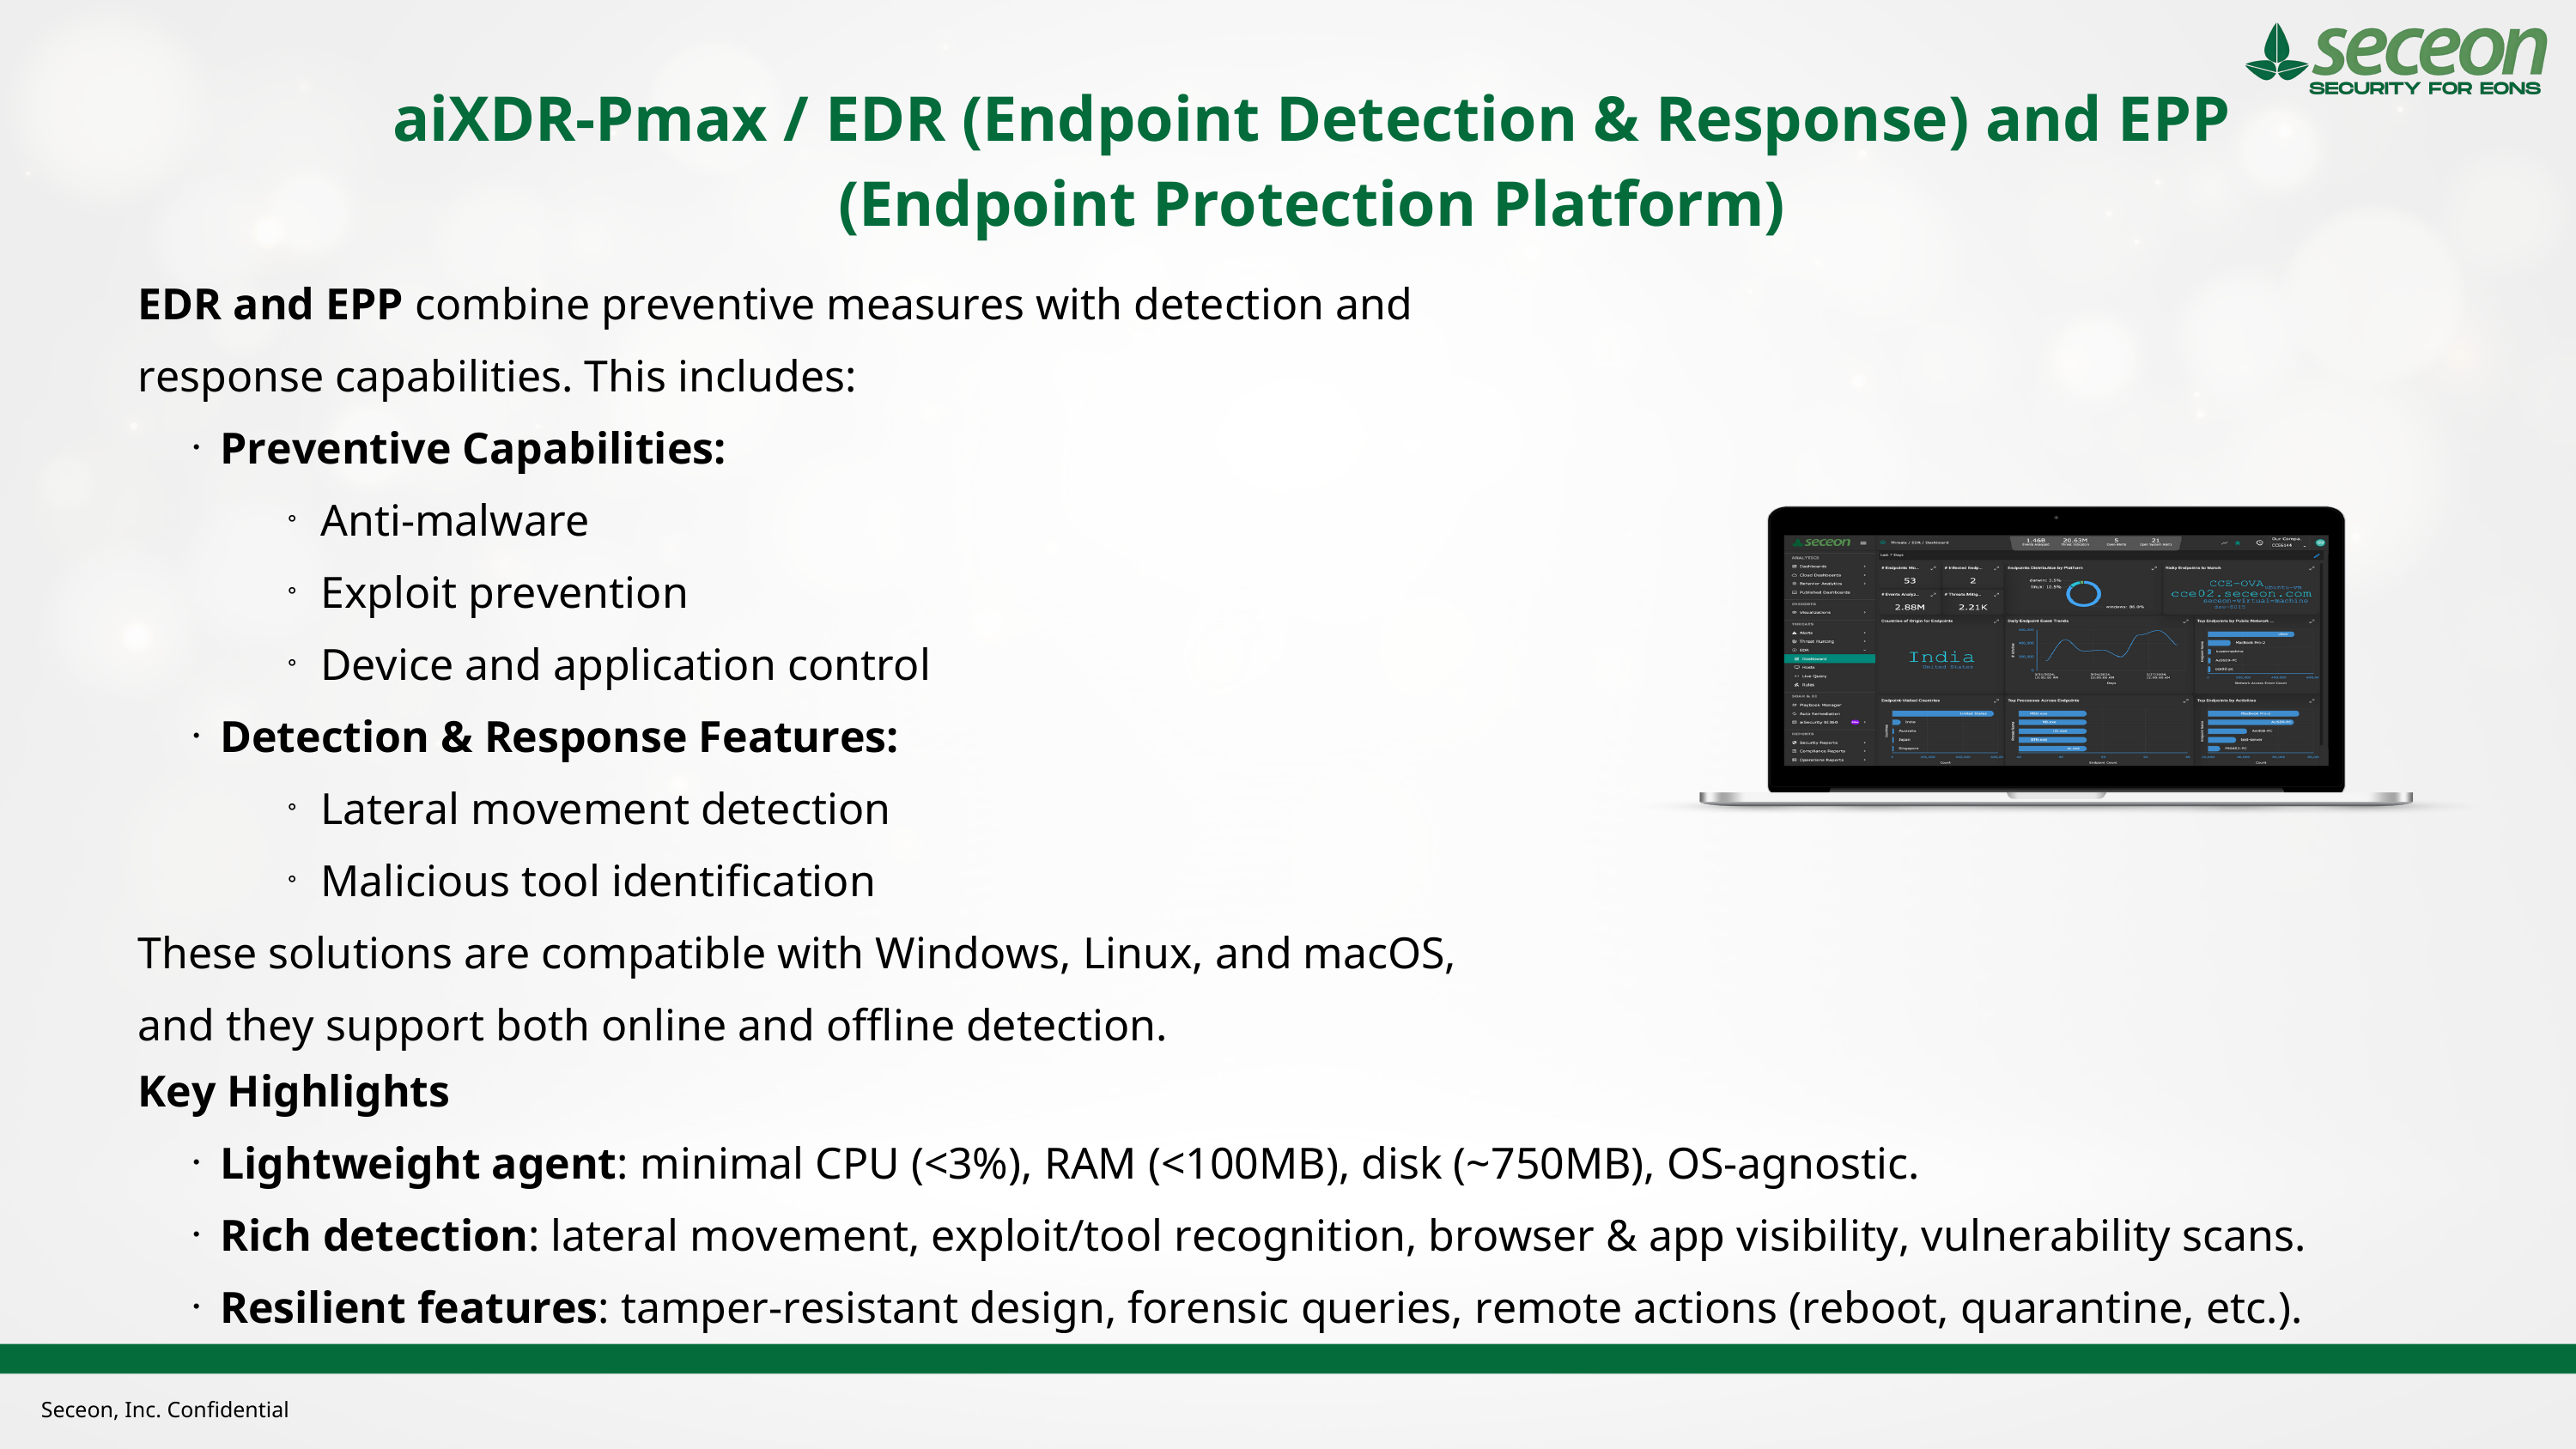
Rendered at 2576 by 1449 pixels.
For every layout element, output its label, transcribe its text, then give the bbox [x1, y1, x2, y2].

text_box Key Highlights Lightweight agent: minimal CPU (<3%), RAM (<100MB), disk (~750MB), OS-agnostic. Rich detection: lateral movement, exploit/tool recognition, browser & app visibility, vulnerability scans. Resilient features: tamper-resistant design, forensic queries, remote actions (reboot, quarantine, etc.). [137, 1043, 2348, 1335]
text_box aiXDR-Pmax / EDR (Endpoint Detection & Response) and EPP (Endpoint Protection Platform) [368, 68, 2256, 241]
text_box EDR and EPP combine preventive measures with detection and response capabilities. This includes: Preventive Capabilities: Anti-malware Exploit prevention Device and application control Detection & Response Features: Lateral movement detection Malicious tool identification These solutions are compatible with Windows, Linux, and macOS, and they support both online and offline detection. [137, 256, 1531, 1043]
text_box [1577, 391, 2535, 922]
